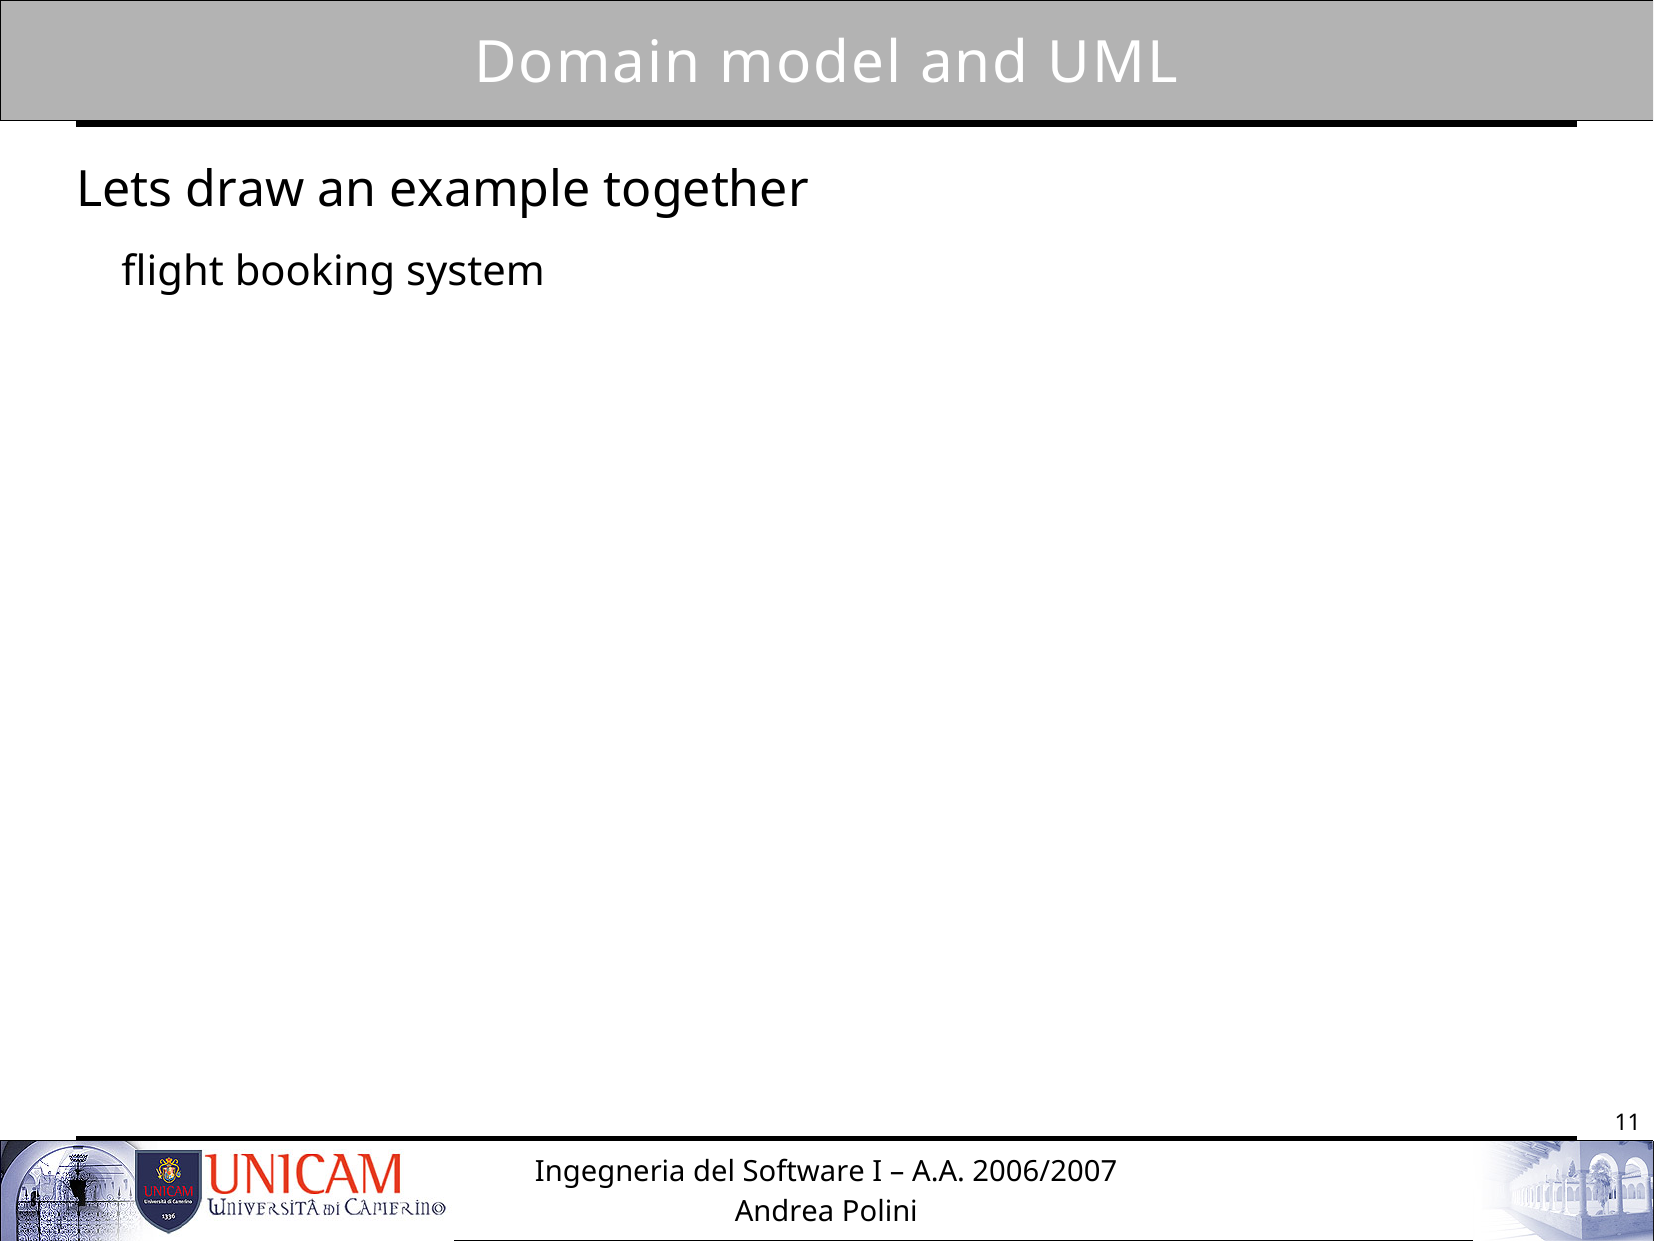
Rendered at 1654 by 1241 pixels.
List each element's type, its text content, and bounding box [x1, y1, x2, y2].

picture [1473, 1141, 1654, 1241]
picture [0, 1141, 454, 1241]
title Domain model and UML [0, 0, 1653, 121]
list Lets draw an example together flight booking system [76, 152, 1577, 671]
